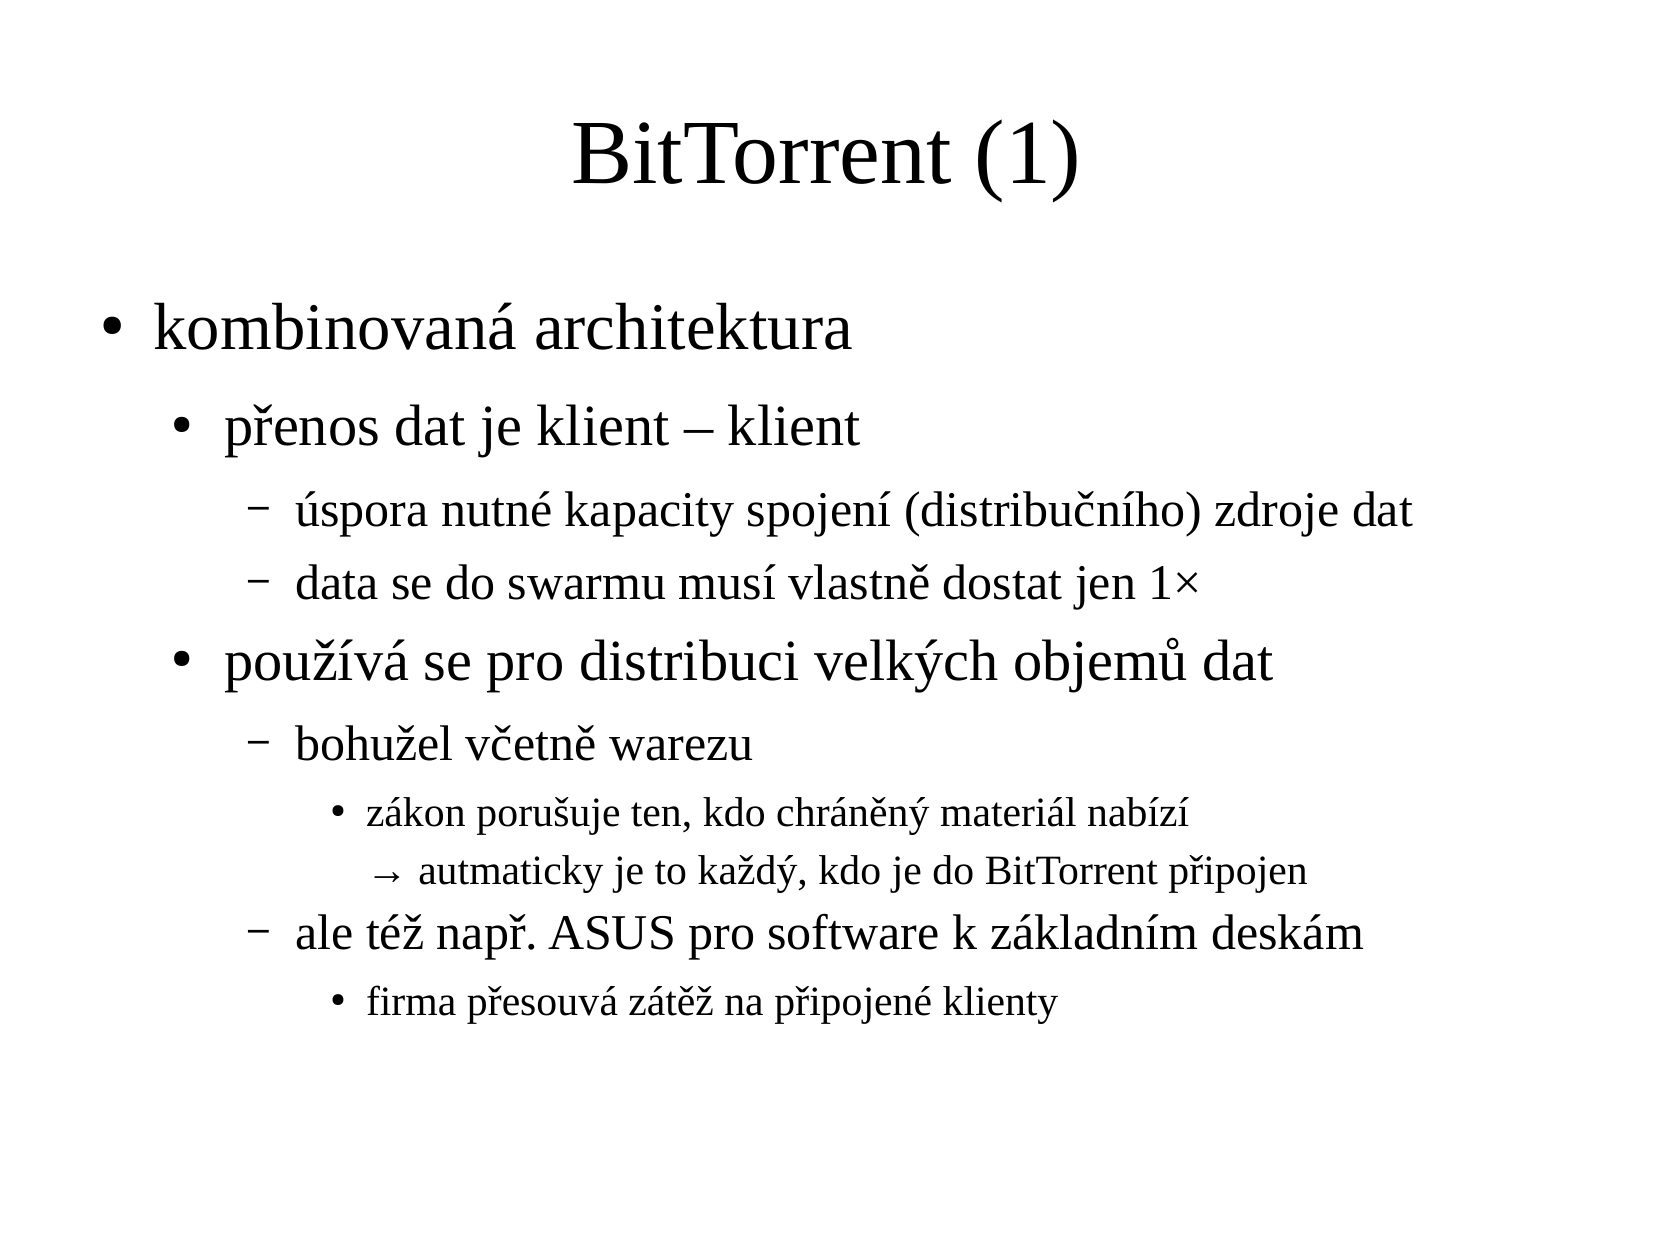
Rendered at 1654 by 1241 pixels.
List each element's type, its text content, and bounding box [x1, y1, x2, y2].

list kombinovaná architektura přenos dat je klient – klient úspora nutné kapacity spojení (distribučního) zdroje dat data se do swarmu musí vlastně dostat jen 1× používá se pro distribuci velkých objemů dat bohužel včetně warezu zákon porušuje ten, kdo chráněný materiál nabízí → autmaticky je to každý, kdo je do BitTorrent připojen ale též např. ASUS pro software k základním deskám firma přesouvá zátěž na připojené klienty [82, 290, 1571, 1109]
title BitTorrent (1) [82, 49, 1571, 257]
